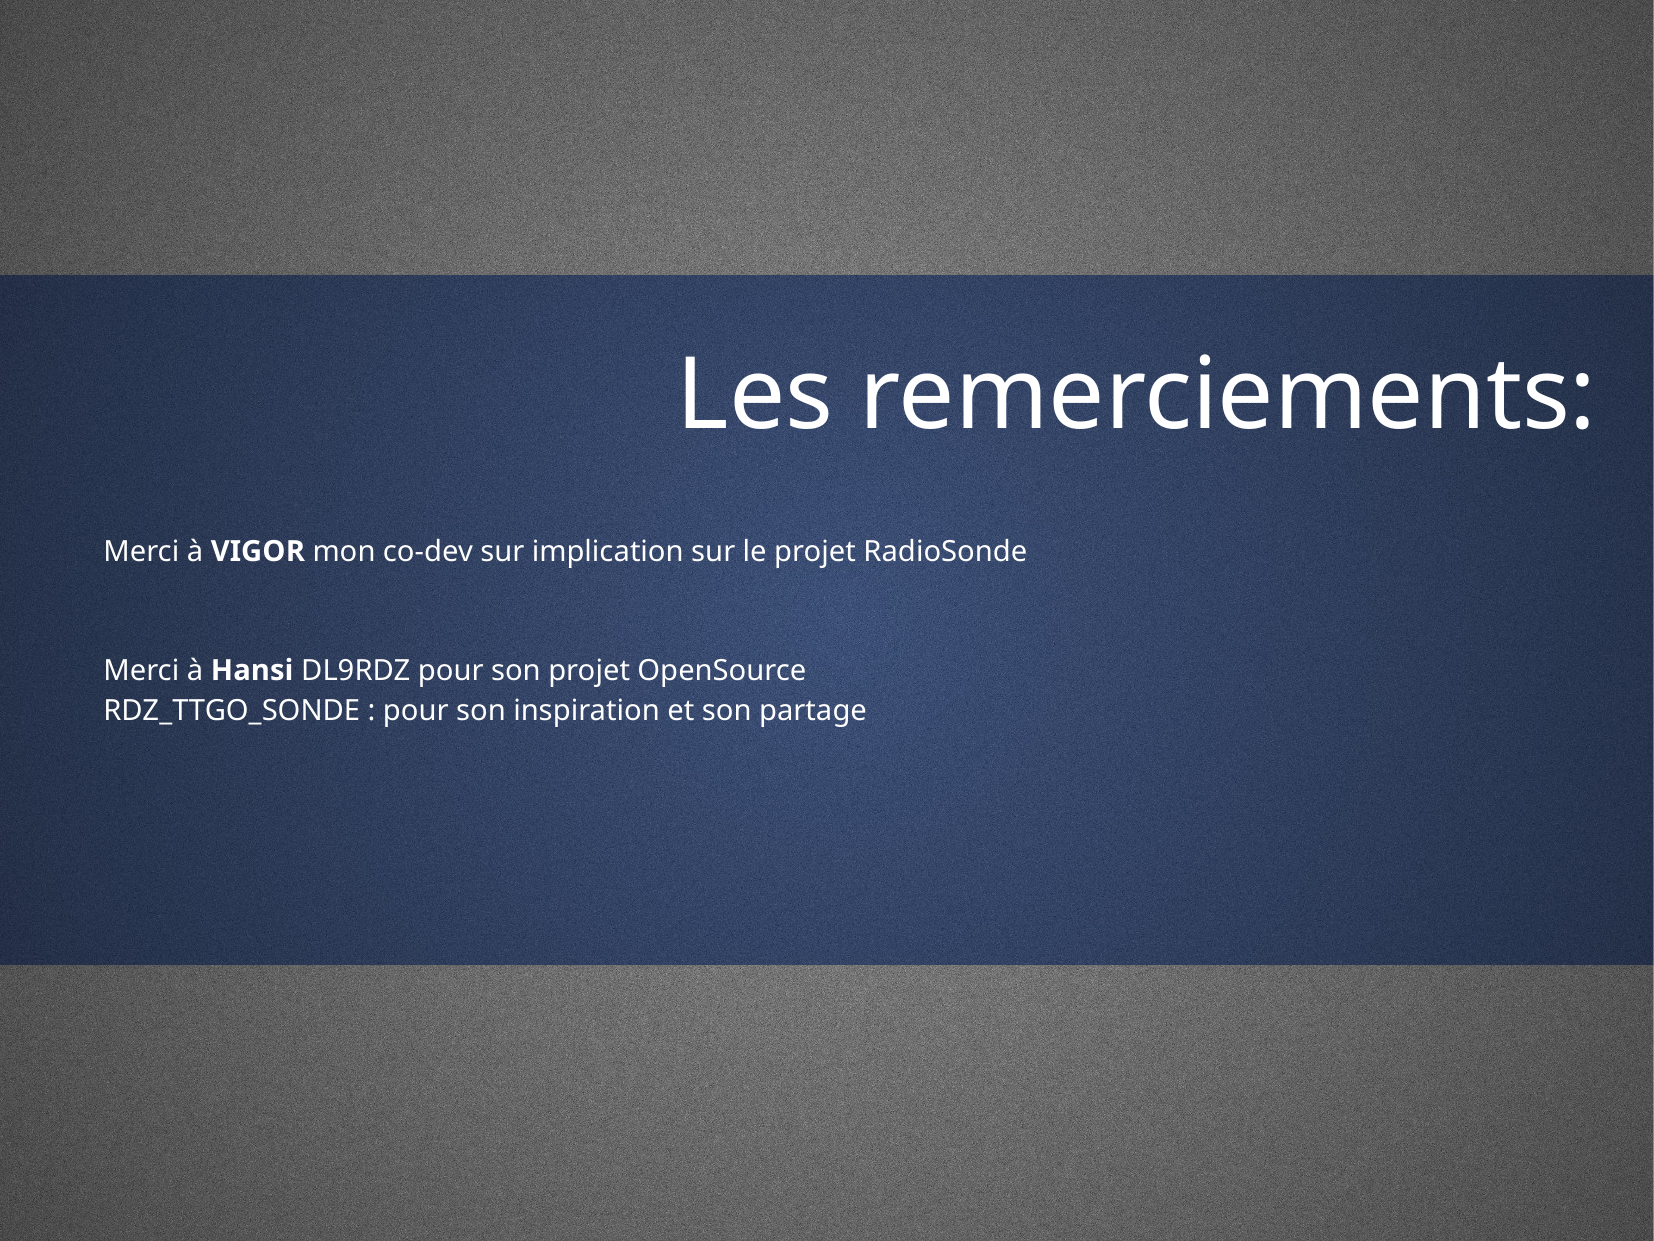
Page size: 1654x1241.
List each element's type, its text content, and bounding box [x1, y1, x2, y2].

picture [0, 0, 1654, 1241]
title Les remerciements: [22, 331, 1598, 448]
text_box Merci à VIGOR mon co-dev sur implication sur le projet RadioSonde Merci à Hansi DL9RDZ pour son projet OpenSource RDZ_TTGO_SONDE : pour son inspiration et son partage [88, 522, 1625, 709]
